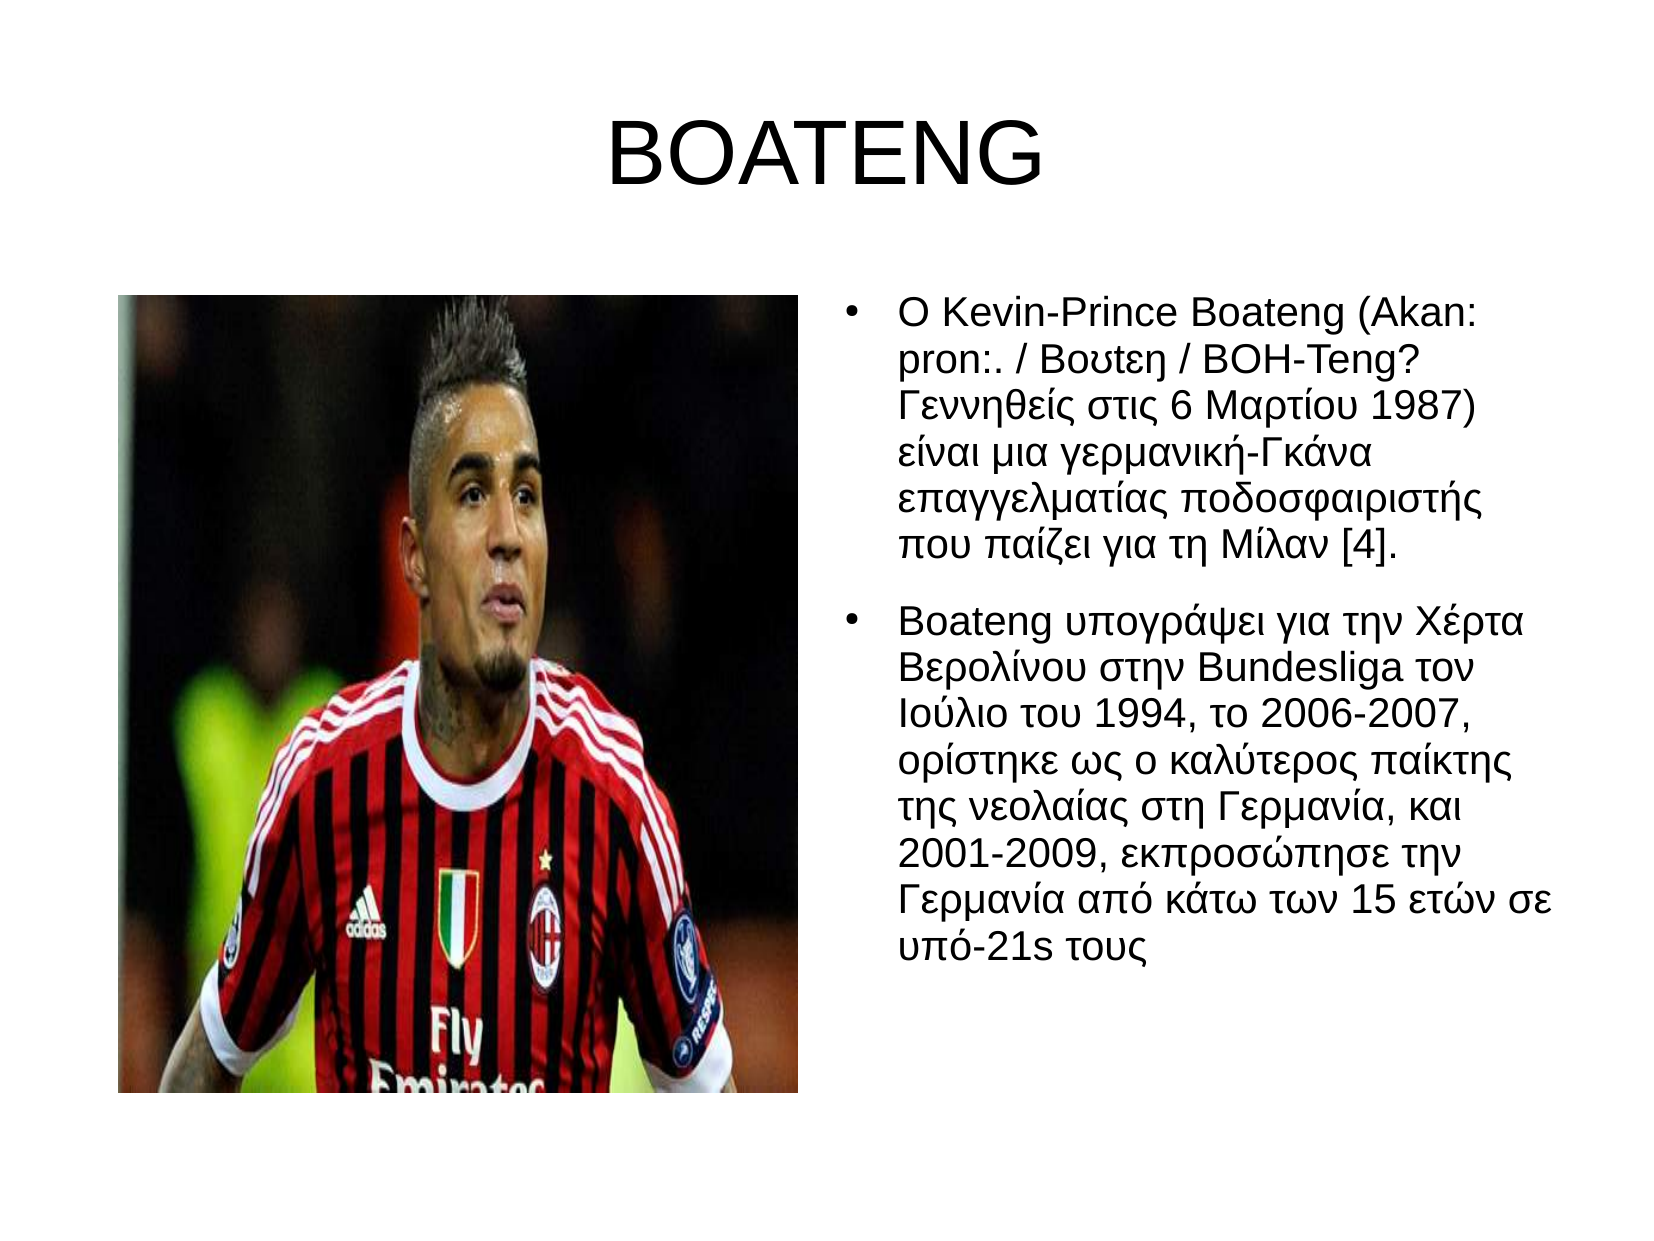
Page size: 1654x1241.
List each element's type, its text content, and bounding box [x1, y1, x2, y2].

list Ο Kevin-Prince Boateng (Akan: pron:. / Boʊtɛŋ / BOH-Teng? Γεννηθείς στις 6 Μαρτίου 1987) είναι μια γερμανική-Γκάνα επαγγελματίας ποδοσφαιριστής που παίζει για τη Μίλαν [4]. Boateng υπογράψει για την Χέρτα Βερολίνου στην Bundesliga τον Ιούλιο του 1994, το 2006-2007, ορίστηκε ως ο καλύτερος παίκτης της νεολαίας στη Γερμανία, και 2001-2009, εκπροσώπησε την Γερμανία από κάτω των 15 ετών σε υπό-21s τους [826, 288, 1553, 1093]
picture [118, 295, 798, 1093]
title BOATENG [82, 56, 1571, 250]
chart [82, 290, 809, 1109]
